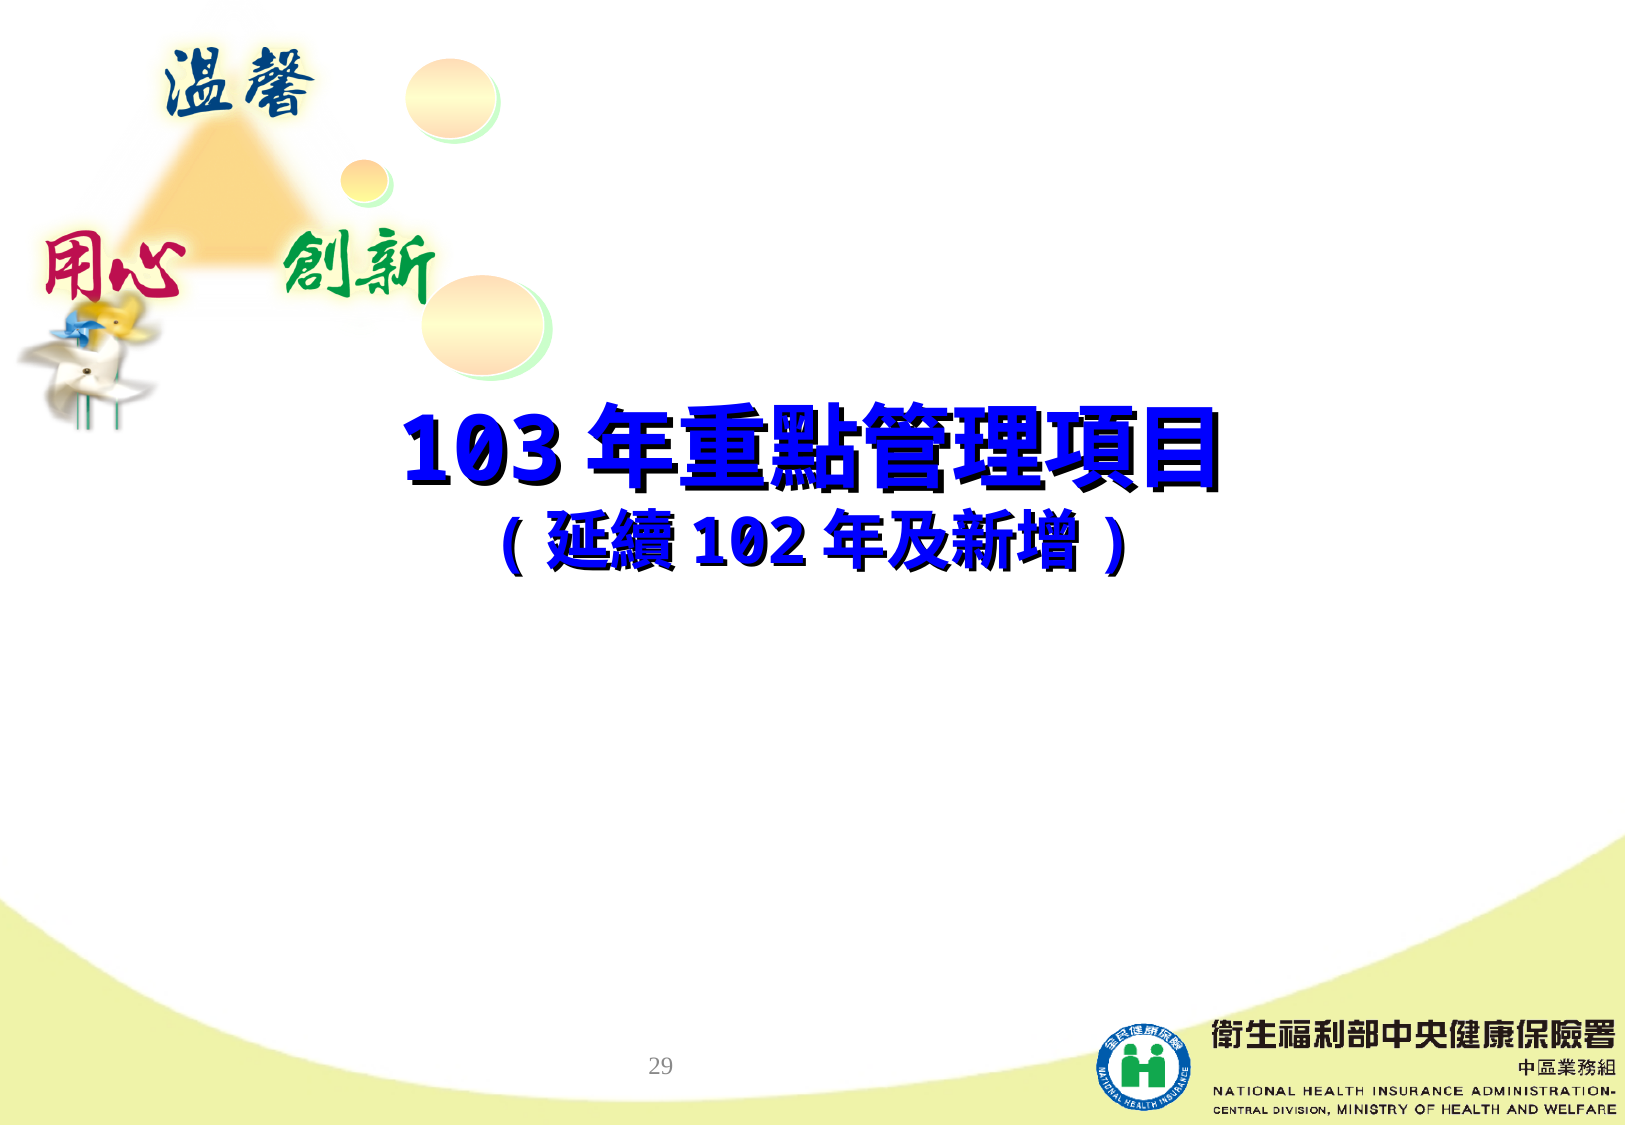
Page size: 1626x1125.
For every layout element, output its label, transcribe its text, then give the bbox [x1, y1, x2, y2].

title 103年重點管理項目 (延續102年及新增) [121, 349, 1504, 693]
text_box [633, 1034, 1013, 1095]
